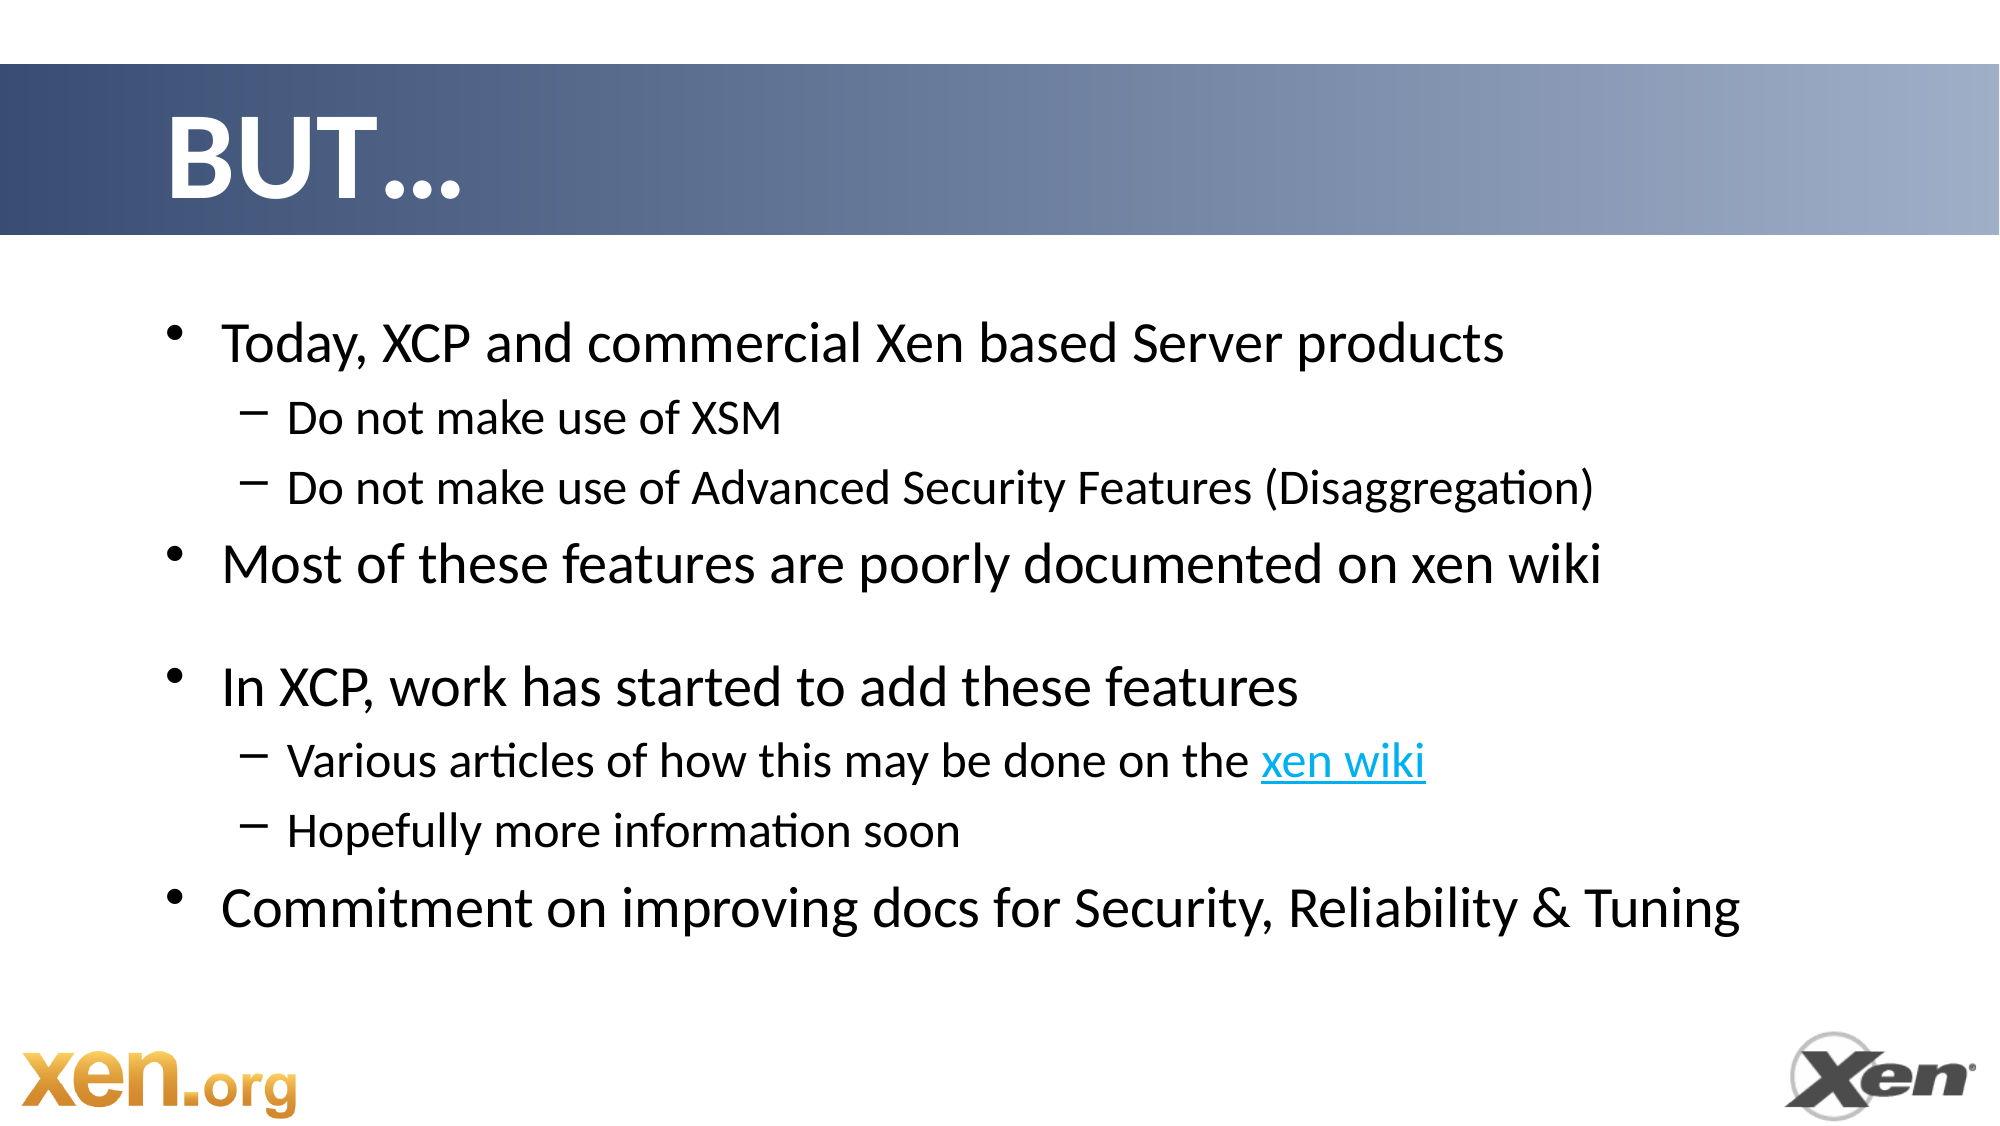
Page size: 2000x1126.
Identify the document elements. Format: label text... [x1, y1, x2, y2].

picture [19, 1051, 303, 1123]
list Today, XCP and commercial Xen based Server products Do not make use of XSM Do not make use of Advanced Security Features (Disaggregation) Most of these features are poorly documented on xen wiki In XCP, work has started to add these features Various articles of how this may be done on the xen wiki Hopefully more information soon Commitment on improving docs for Security, Reliability & Tuning [149, 296, 1850, 973]
table_cell Dom0 OS: CentOS, Debian, Fedora, NetBSD, OpenSuse, RHEL 5.x, Solaris 11, … [1779, 1030, 1989, 1126]
title BUT… [150, 54, 1850, 243]
